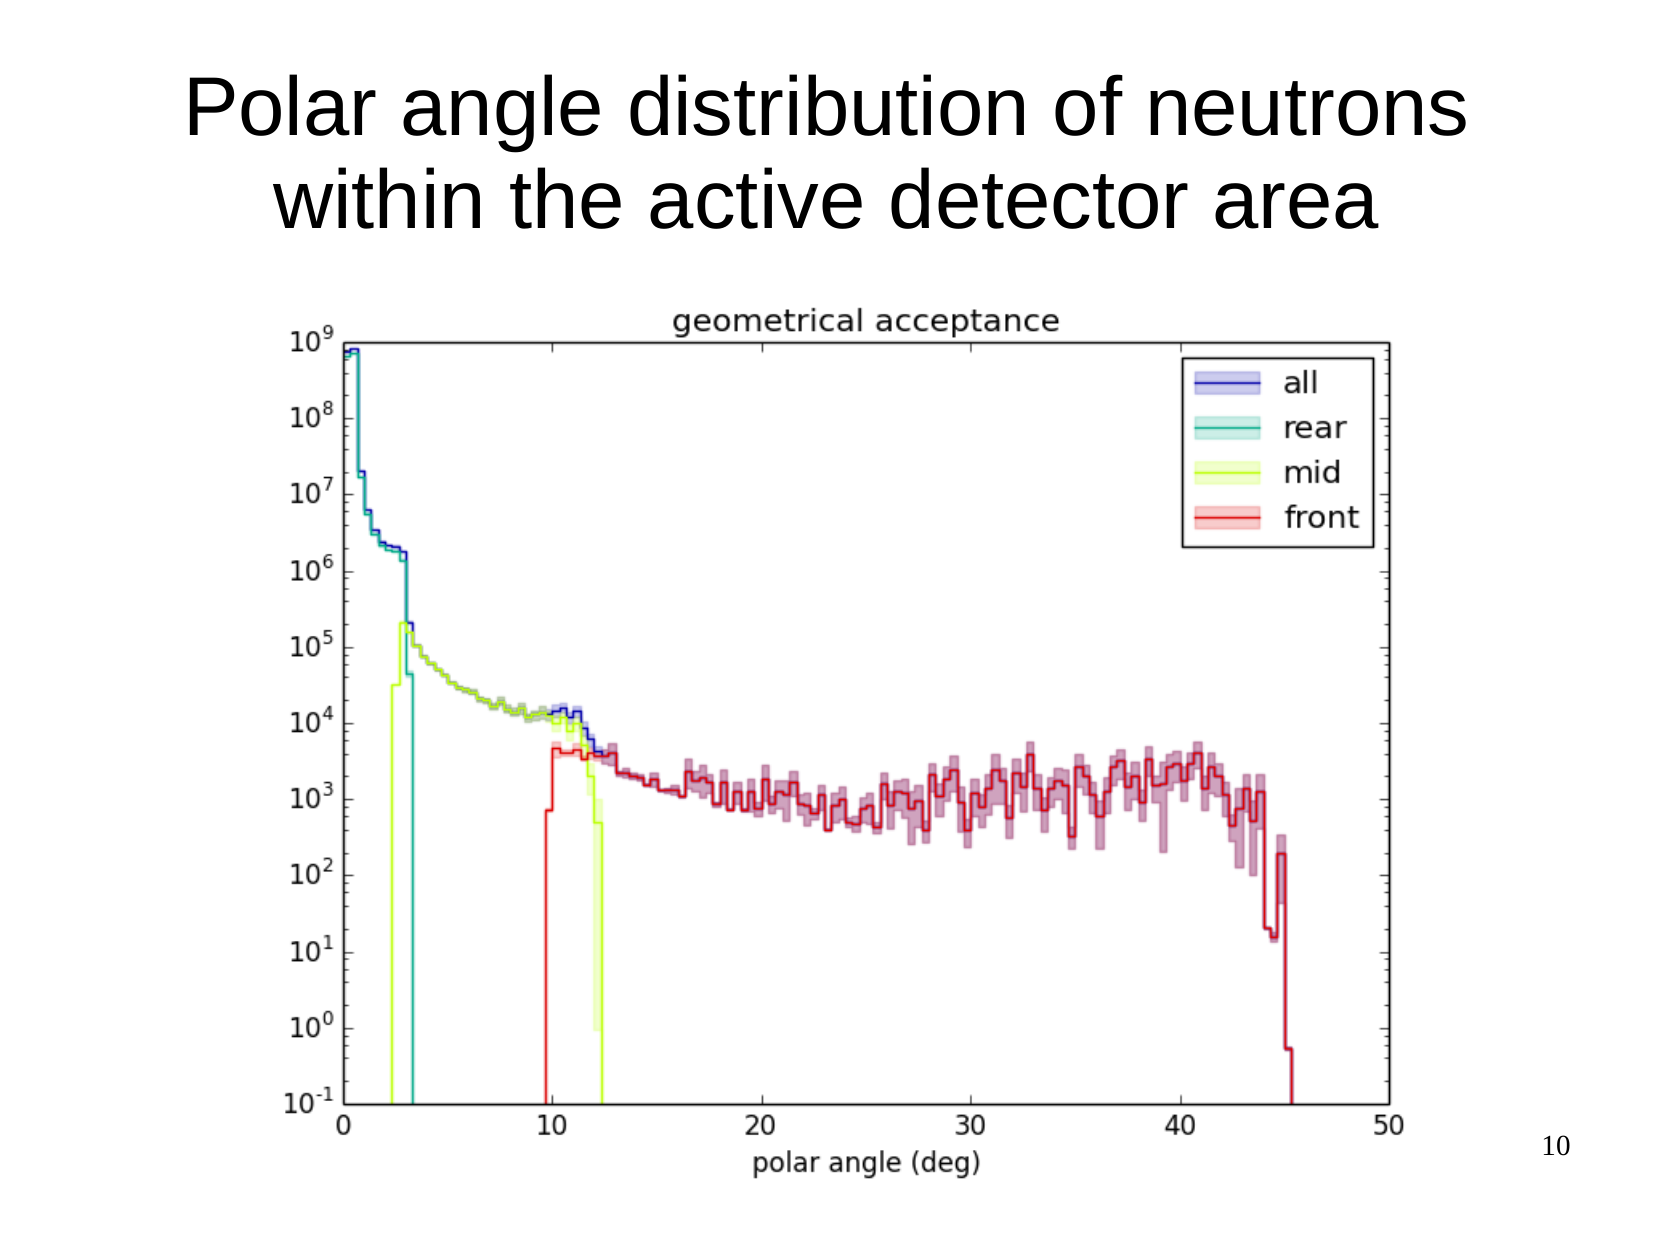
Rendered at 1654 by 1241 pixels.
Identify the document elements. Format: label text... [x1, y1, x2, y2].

title Polar angle distribution of neutrons within the active detector area [82, 49, 1571, 257]
picture [183, 268, 1466, 1197]
